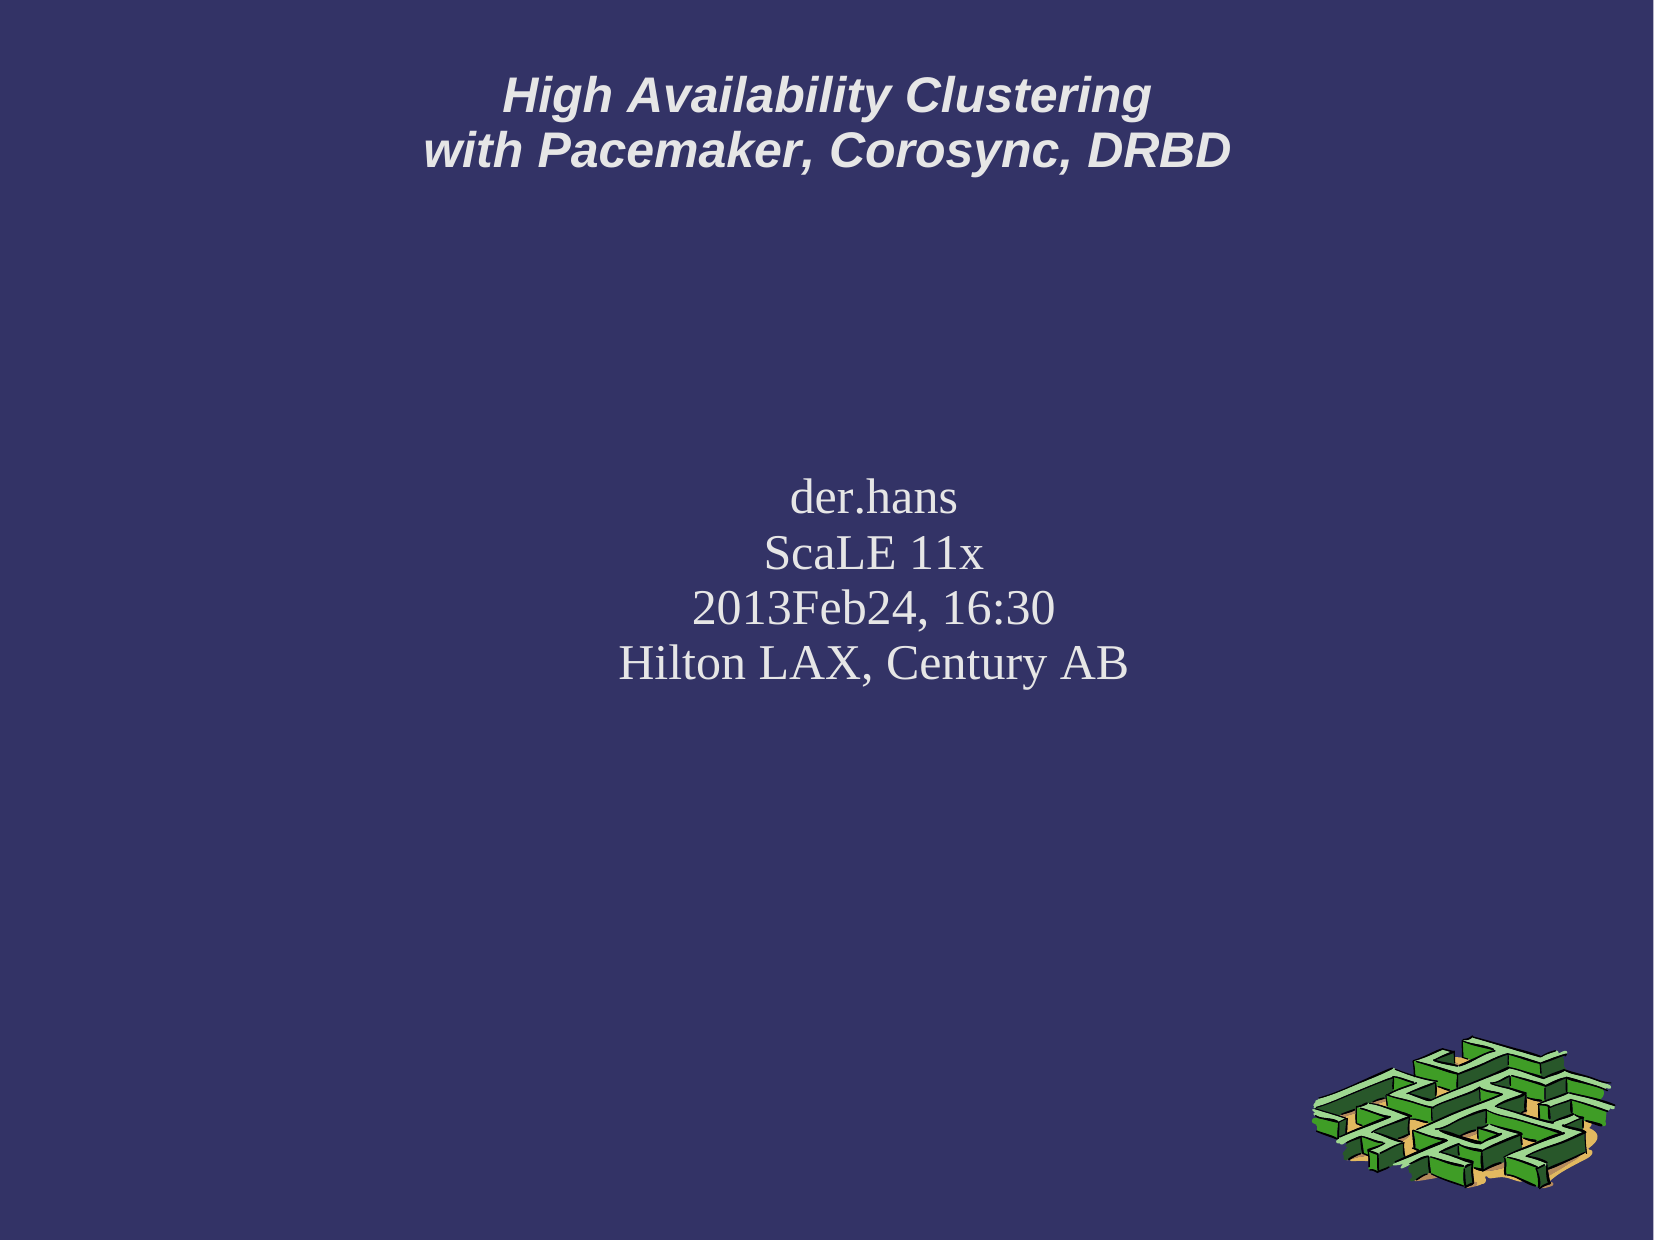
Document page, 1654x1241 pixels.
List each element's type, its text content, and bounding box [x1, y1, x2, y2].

title High Availability Clustering with Pacemaker, Corosync, DRBD [121, 19, 1534, 227]
subtitle der.hans ScaLE 11x 2013Feb24, 16:30 Hilton LAX, Century AB [178, 364, 1570, 796]
